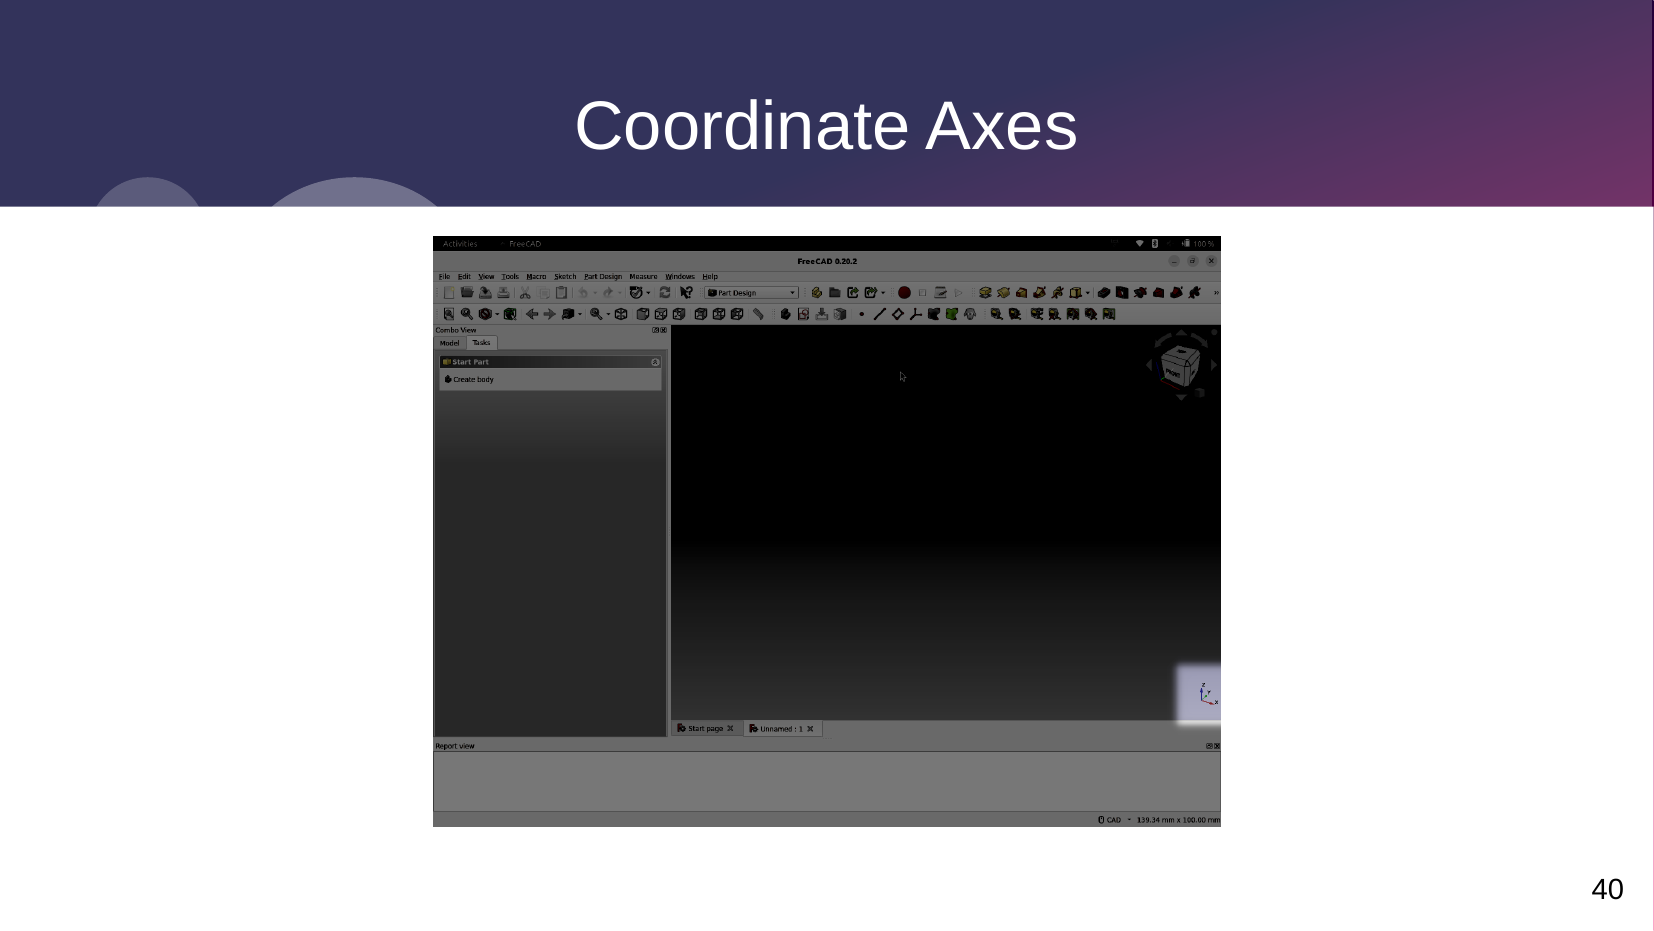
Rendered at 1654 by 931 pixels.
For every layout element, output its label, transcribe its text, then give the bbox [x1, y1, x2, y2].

picture [433, 236, 1221, 827]
title Coordinate Axes [88, 44, 1565, 207]
